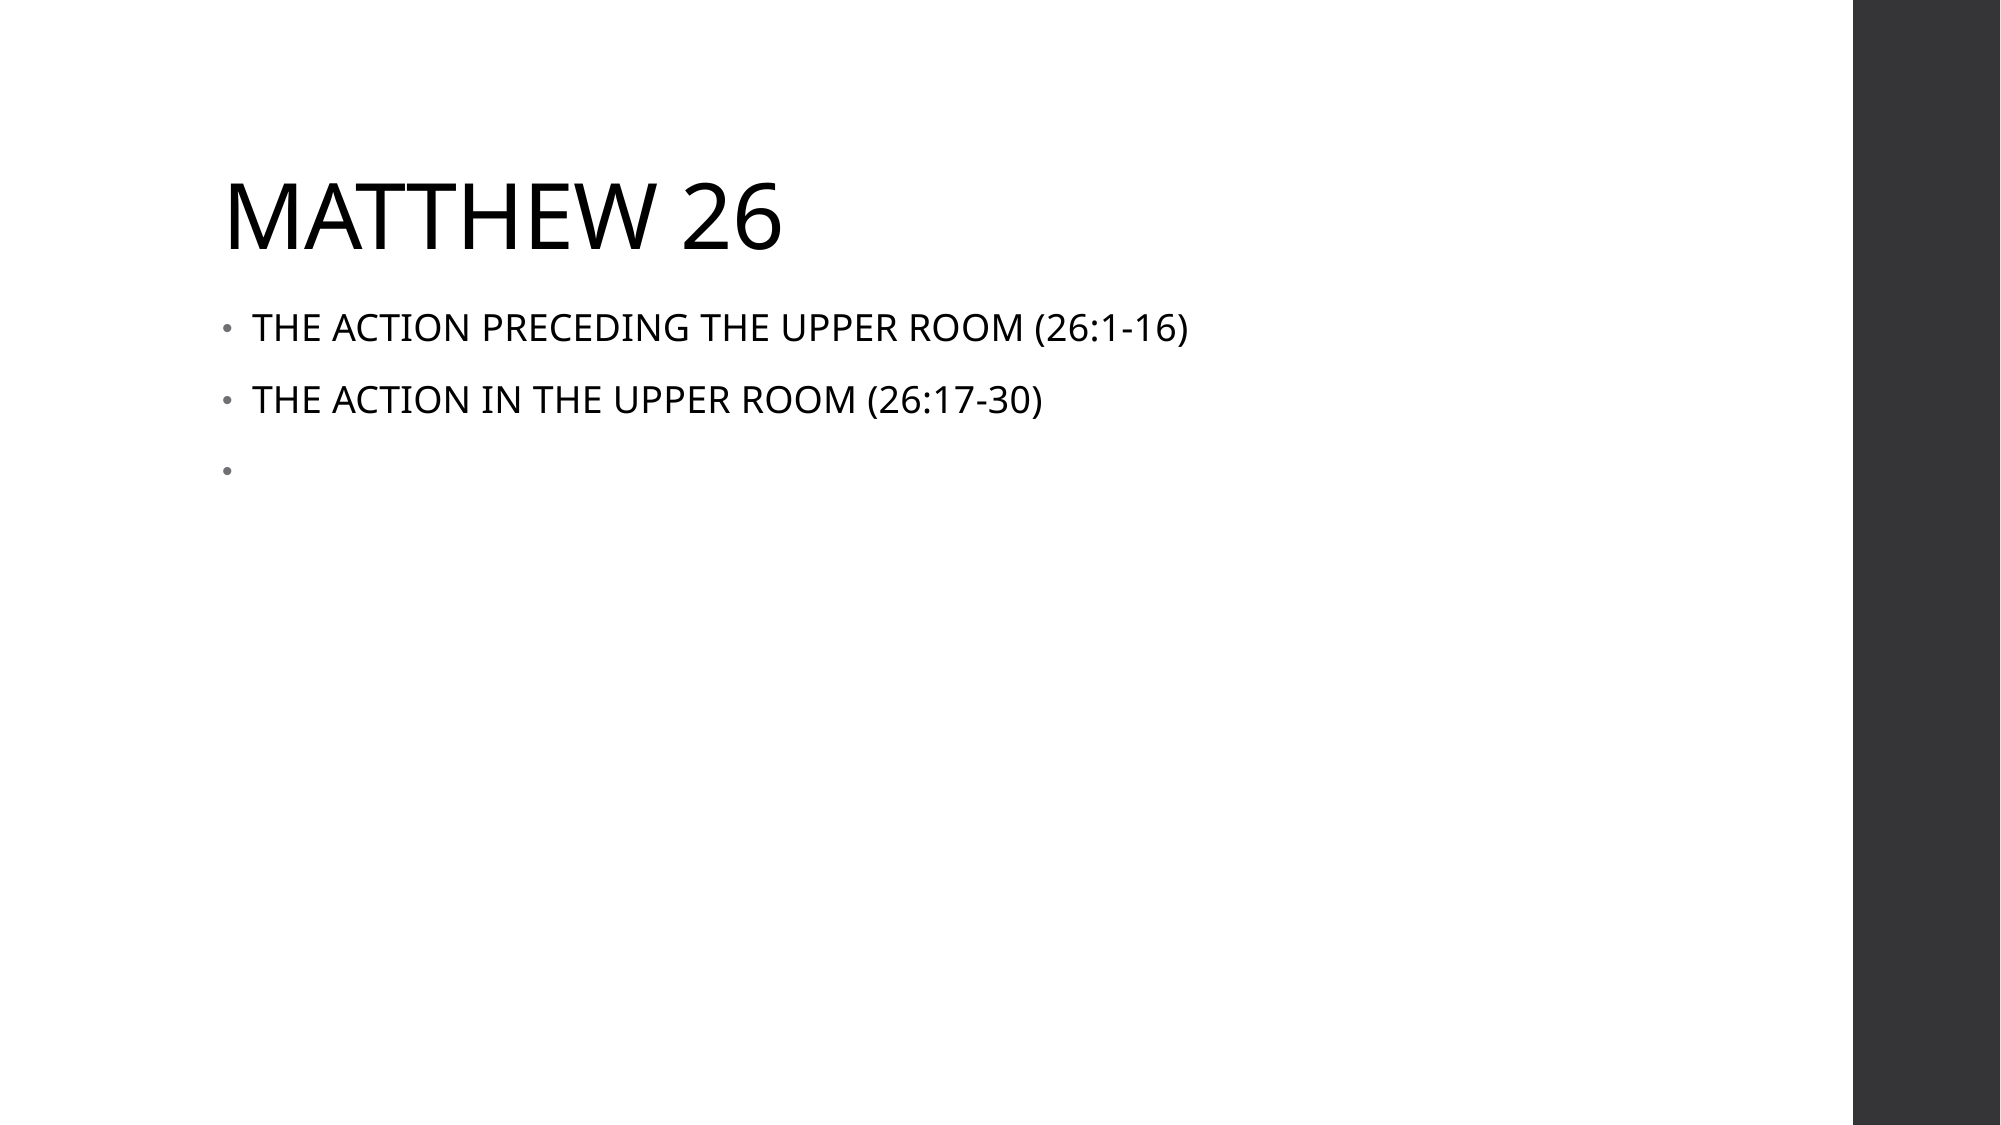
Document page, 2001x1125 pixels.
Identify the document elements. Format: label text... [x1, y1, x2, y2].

title MATTHEW 26 [206, 60, 1797, 278]
list THE ACTION PRECEDING THE UPPER ROOM (26:1-16) THE ACTION IN THE UPPER ROOM (26:17-30) [206, 299, 1617, 1014]
